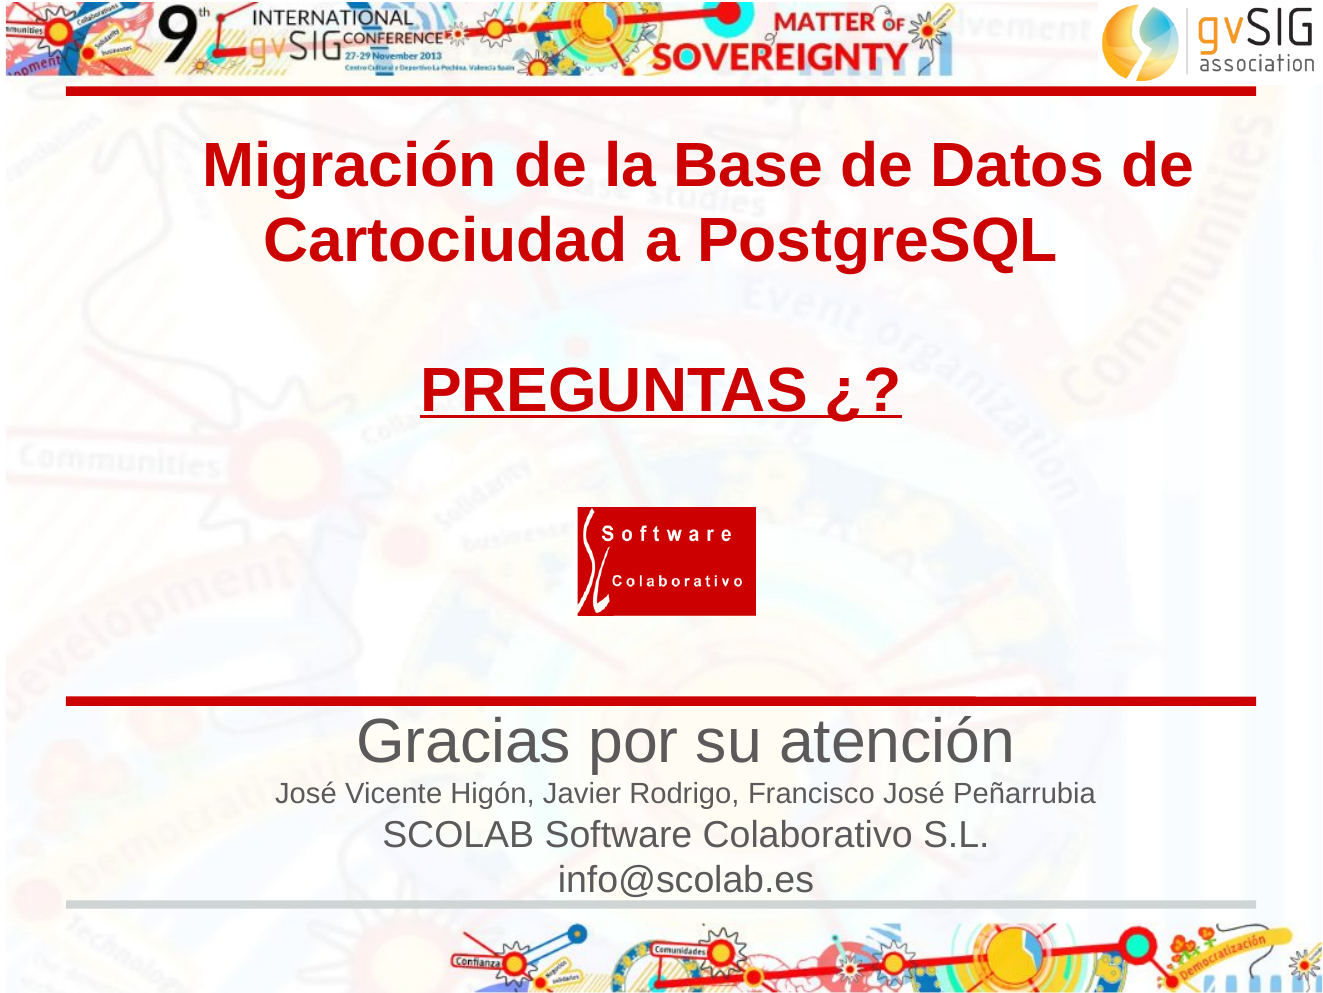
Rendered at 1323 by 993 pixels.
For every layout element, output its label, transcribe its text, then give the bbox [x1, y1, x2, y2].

title Migración de la Base de Datos de Cartociudad a PostgreSQL PREGUNTAS ¿? [66, 108, 1257, 684]
picture [5, 2, 1323, 993]
subtitle Gracias por su atención José Vicente Higón, Javier Rodrigo, Francisco José Peñarrubia SCOLAB Software Colaborativo S.L. info@scolab.es [66, 684, 1257, 892]
